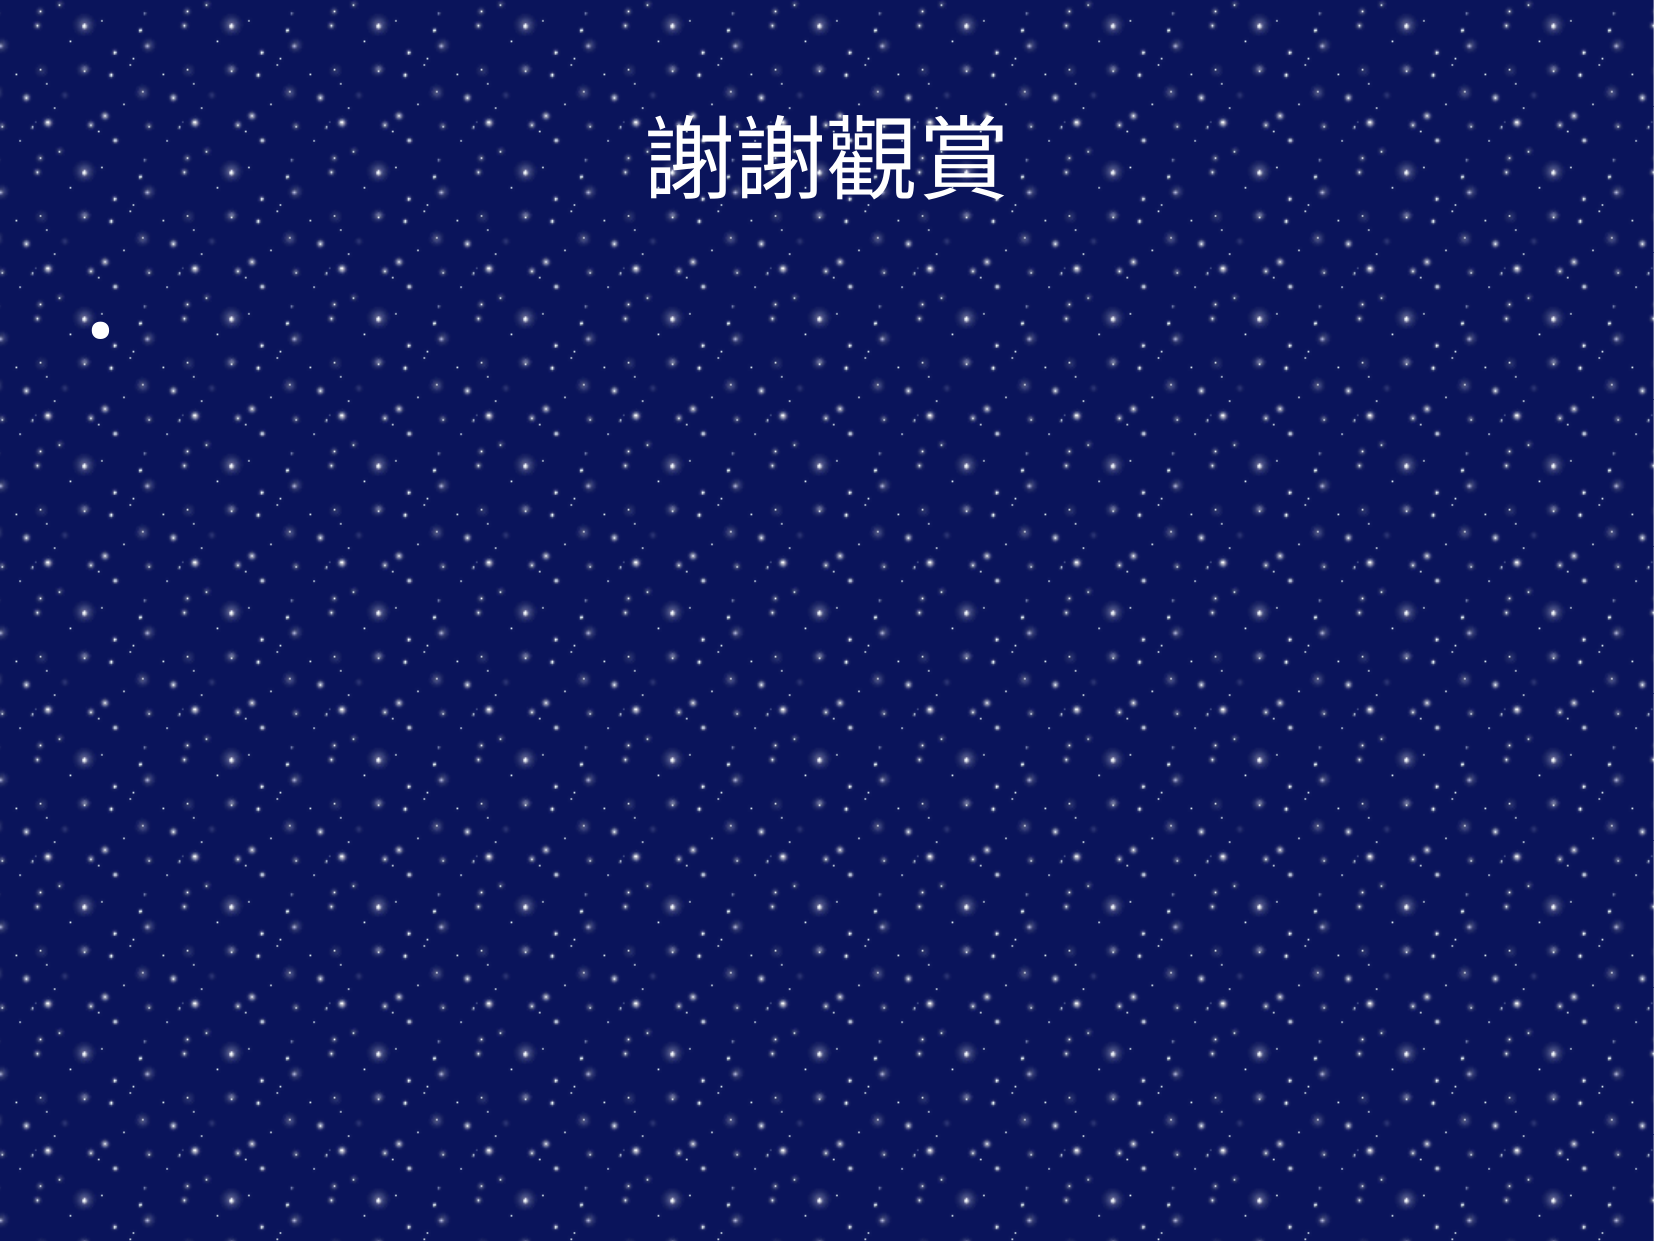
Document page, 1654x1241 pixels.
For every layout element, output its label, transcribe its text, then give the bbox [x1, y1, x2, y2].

picture [0, 0, 1654, 1241]
list [70, 295, 1559, 1015]
title 謝謝觀賞 [82, 49, 1571, 257]
